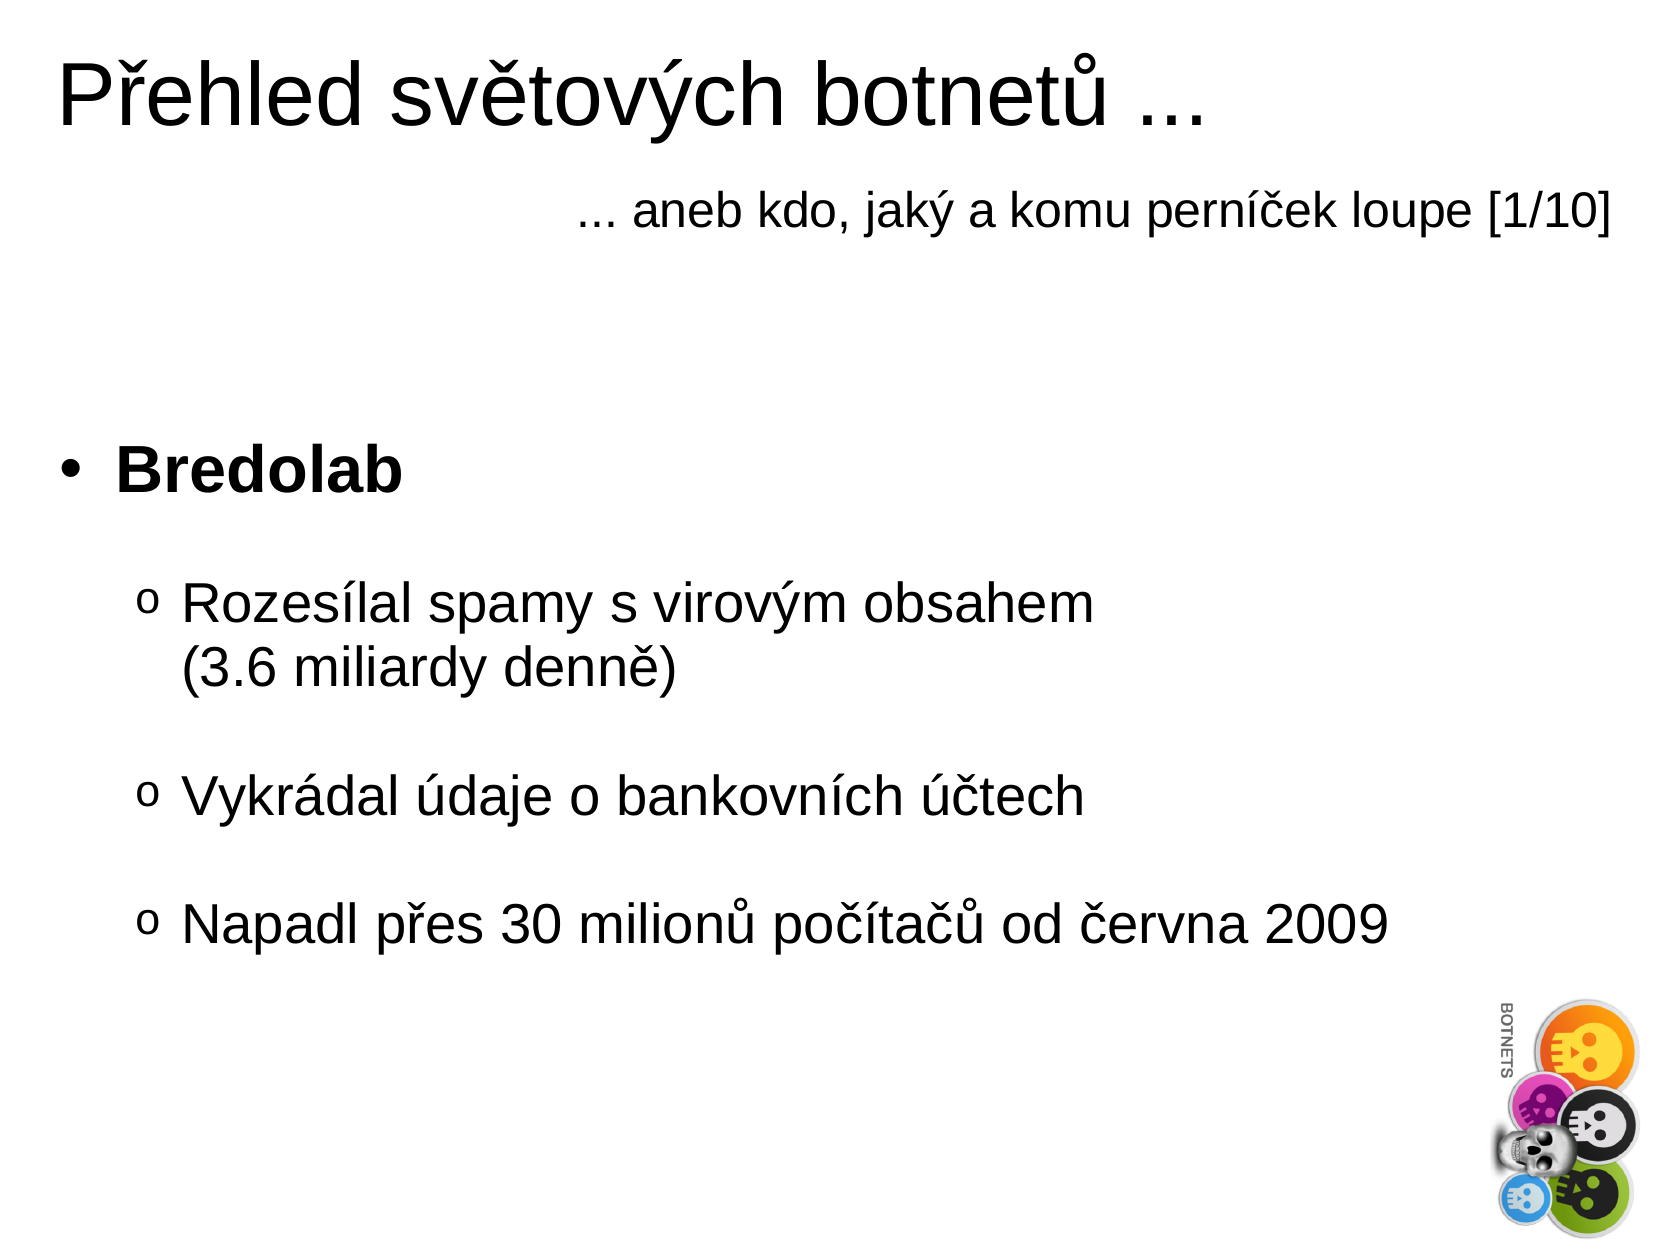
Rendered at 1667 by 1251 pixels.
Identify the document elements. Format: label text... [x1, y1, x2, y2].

title Přehled světových botnetů ... ... aneb kdo, jaký a komu perníček loupe [1/10] [56, 43, 1625, 250]
list Bredolab Rozesílal spamy s virovým obsahem (3.6 miliardy denně) Vykrádal údaje o bankovních účtech Napadl přes 30 milionů počítačů od června 2009 [40, 300, 1627, 1201]
picture [1476, 996, 1648, 1241]
